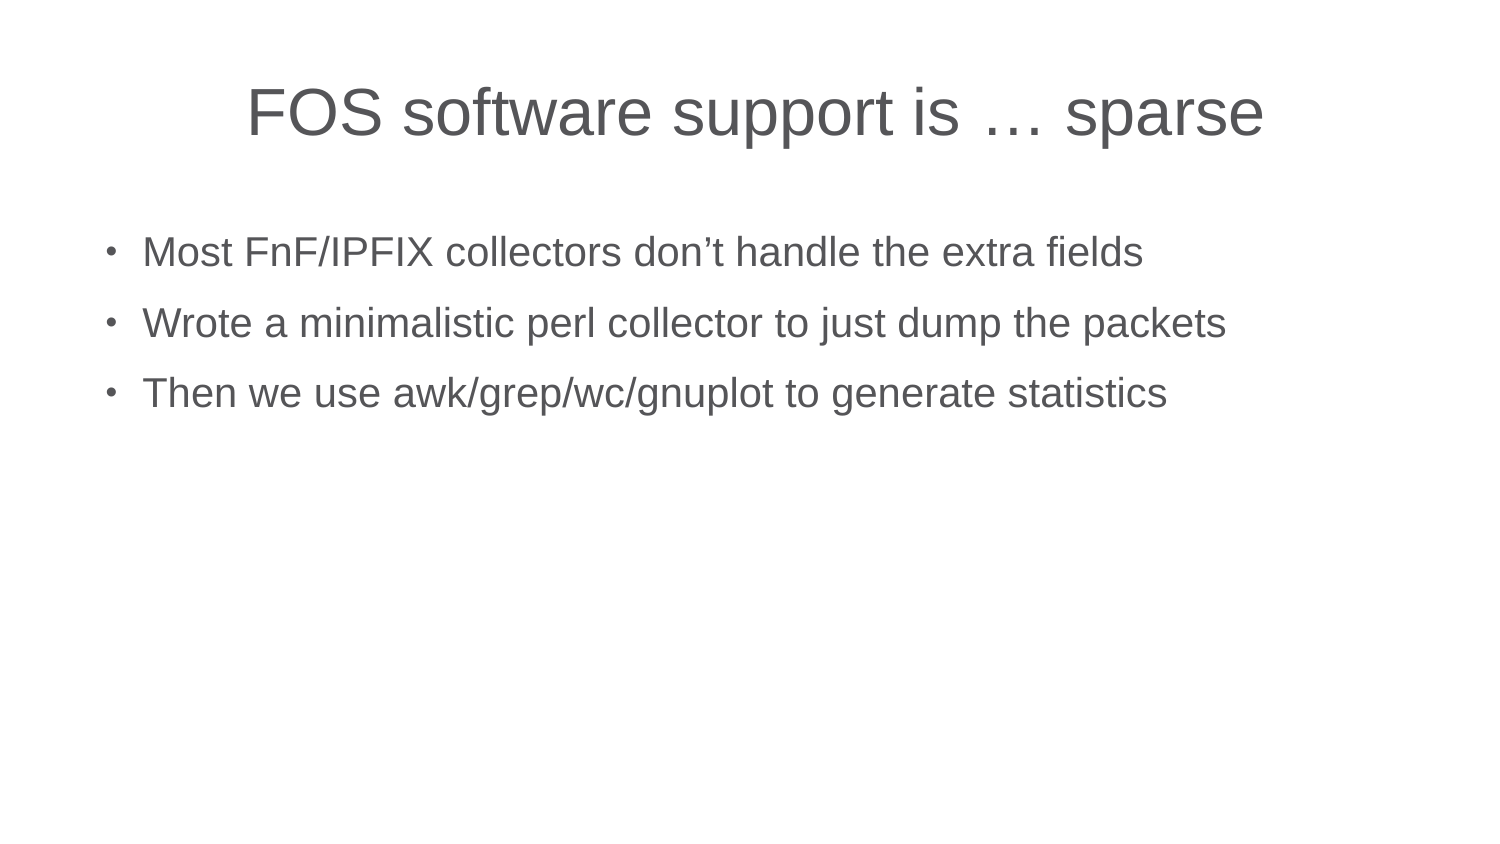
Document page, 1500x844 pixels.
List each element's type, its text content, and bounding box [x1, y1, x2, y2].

title FOS software support is … sparse [71, 55, 1441, 177]
list Most FnF/IPFIX collectors don’t handle the extra fields Wrote a minimalistic perl collector to just dump the packets Then we use awk/grep/wc/gnuplot to generate statistics [71, 221, 1441, 741]
